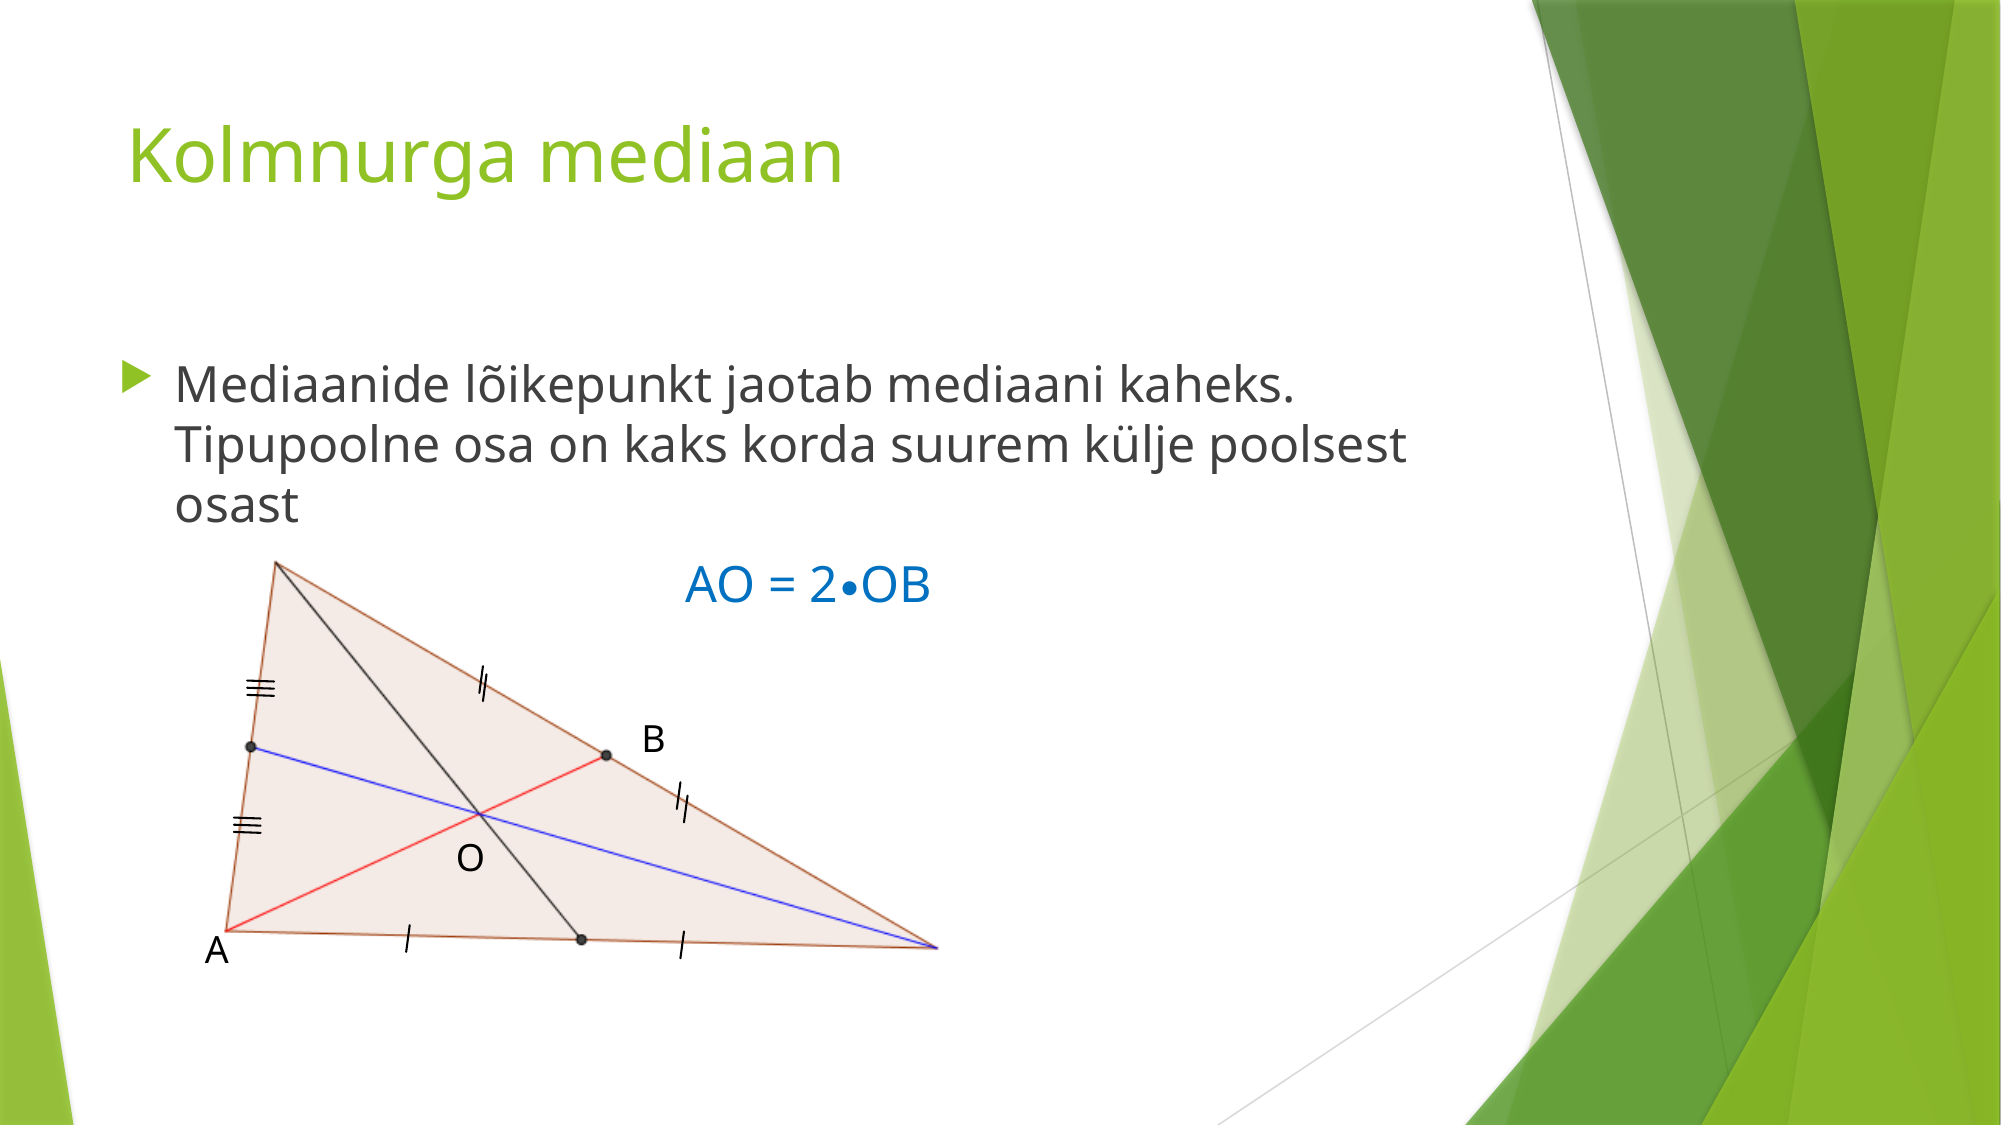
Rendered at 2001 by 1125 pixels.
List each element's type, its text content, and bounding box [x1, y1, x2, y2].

text_box A [190, 918, 561, 979]
text_box O [441, 826, 500, 887]
title Kolmnurga mediaan [111, 99, 1522, 317]
list Mediaanide lõikepunkt jaotab mediaani kaheks. Tipupoolne osa on kaks korda suurem külje poolsest osast AO = 2∙OB [103, 344, 1514, 982]
text_box B [626, 707, 681, 768]
